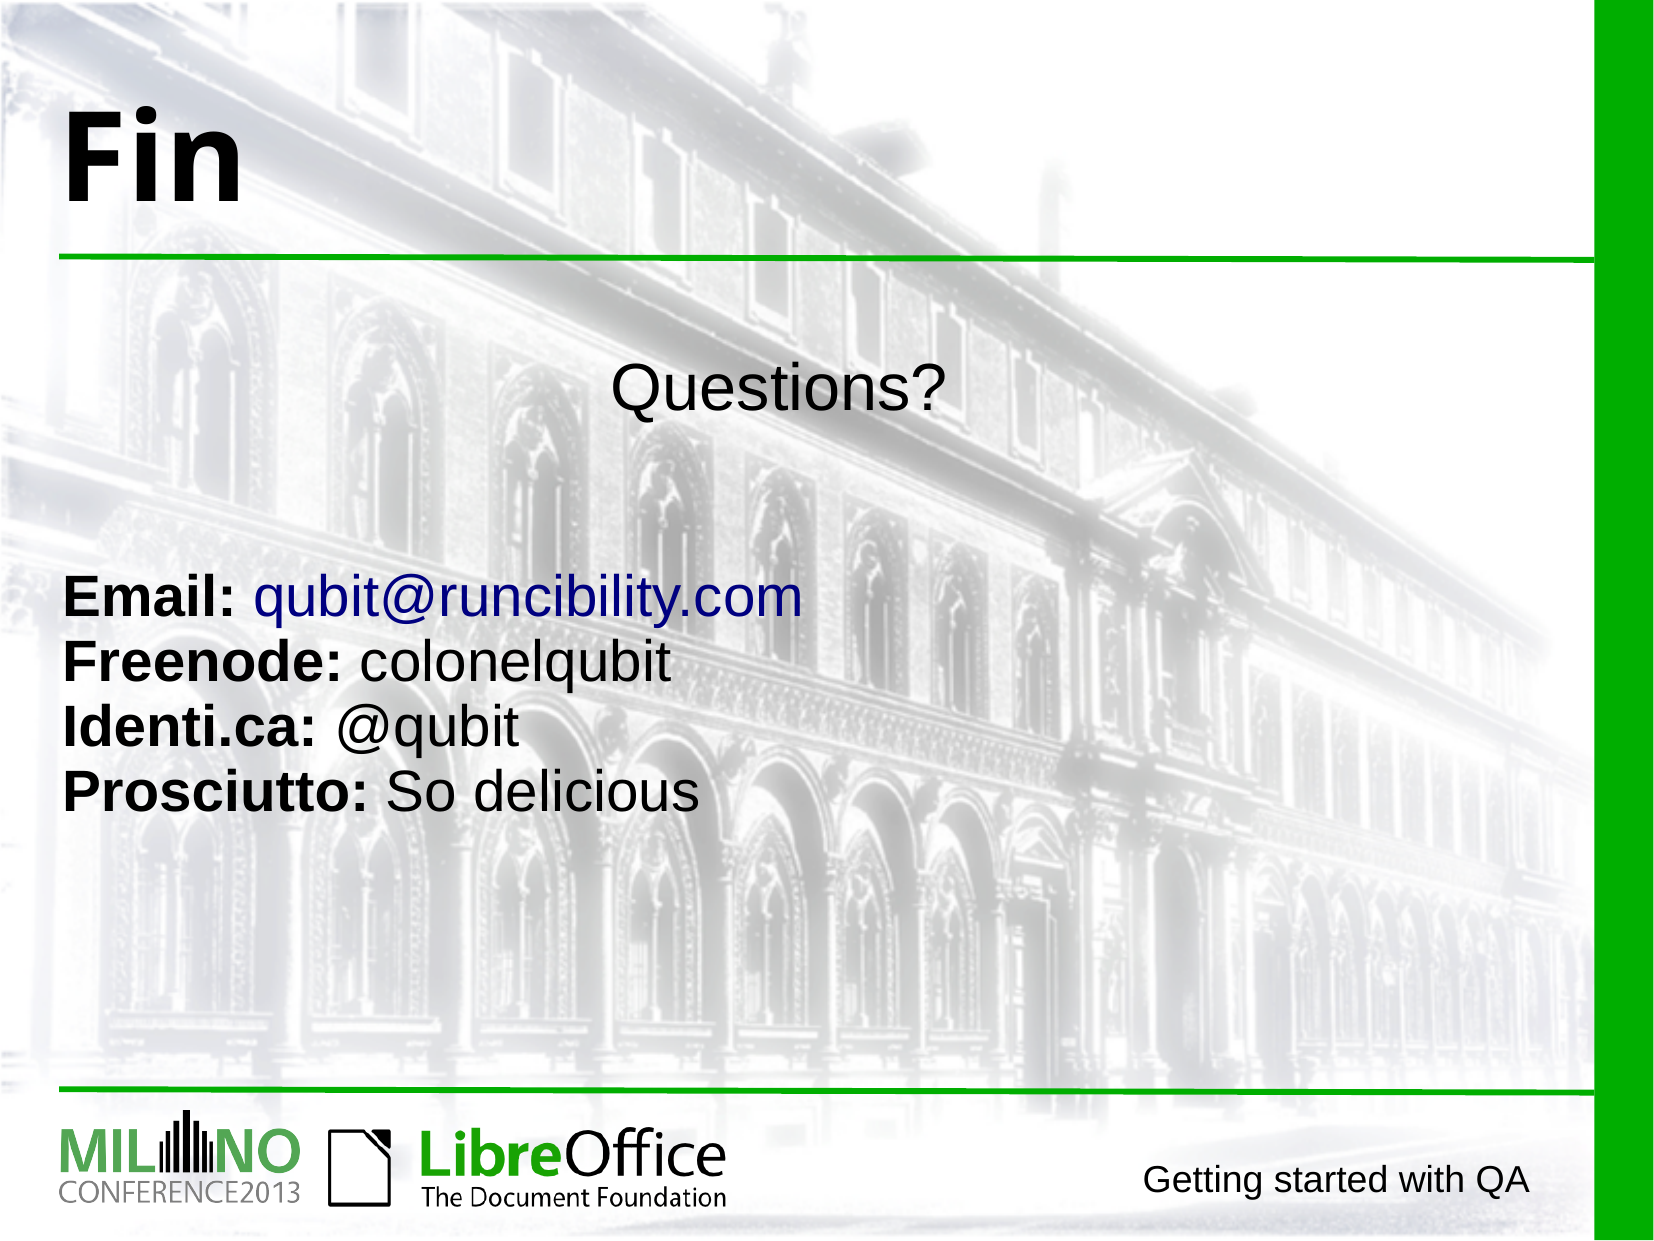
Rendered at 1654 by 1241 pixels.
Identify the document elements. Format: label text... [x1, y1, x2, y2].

title Fin [59, 49, 1548, 257]
picture [0, 1, 1594, 1241]
subtitle Questions? [35, 290, 1524, 485]
text_box Email: qubit@runcibility.com Freenode: colonelqubit Identi.ca: @qubit Prosciutto: So delicious [11, 556, 1022, 898]
